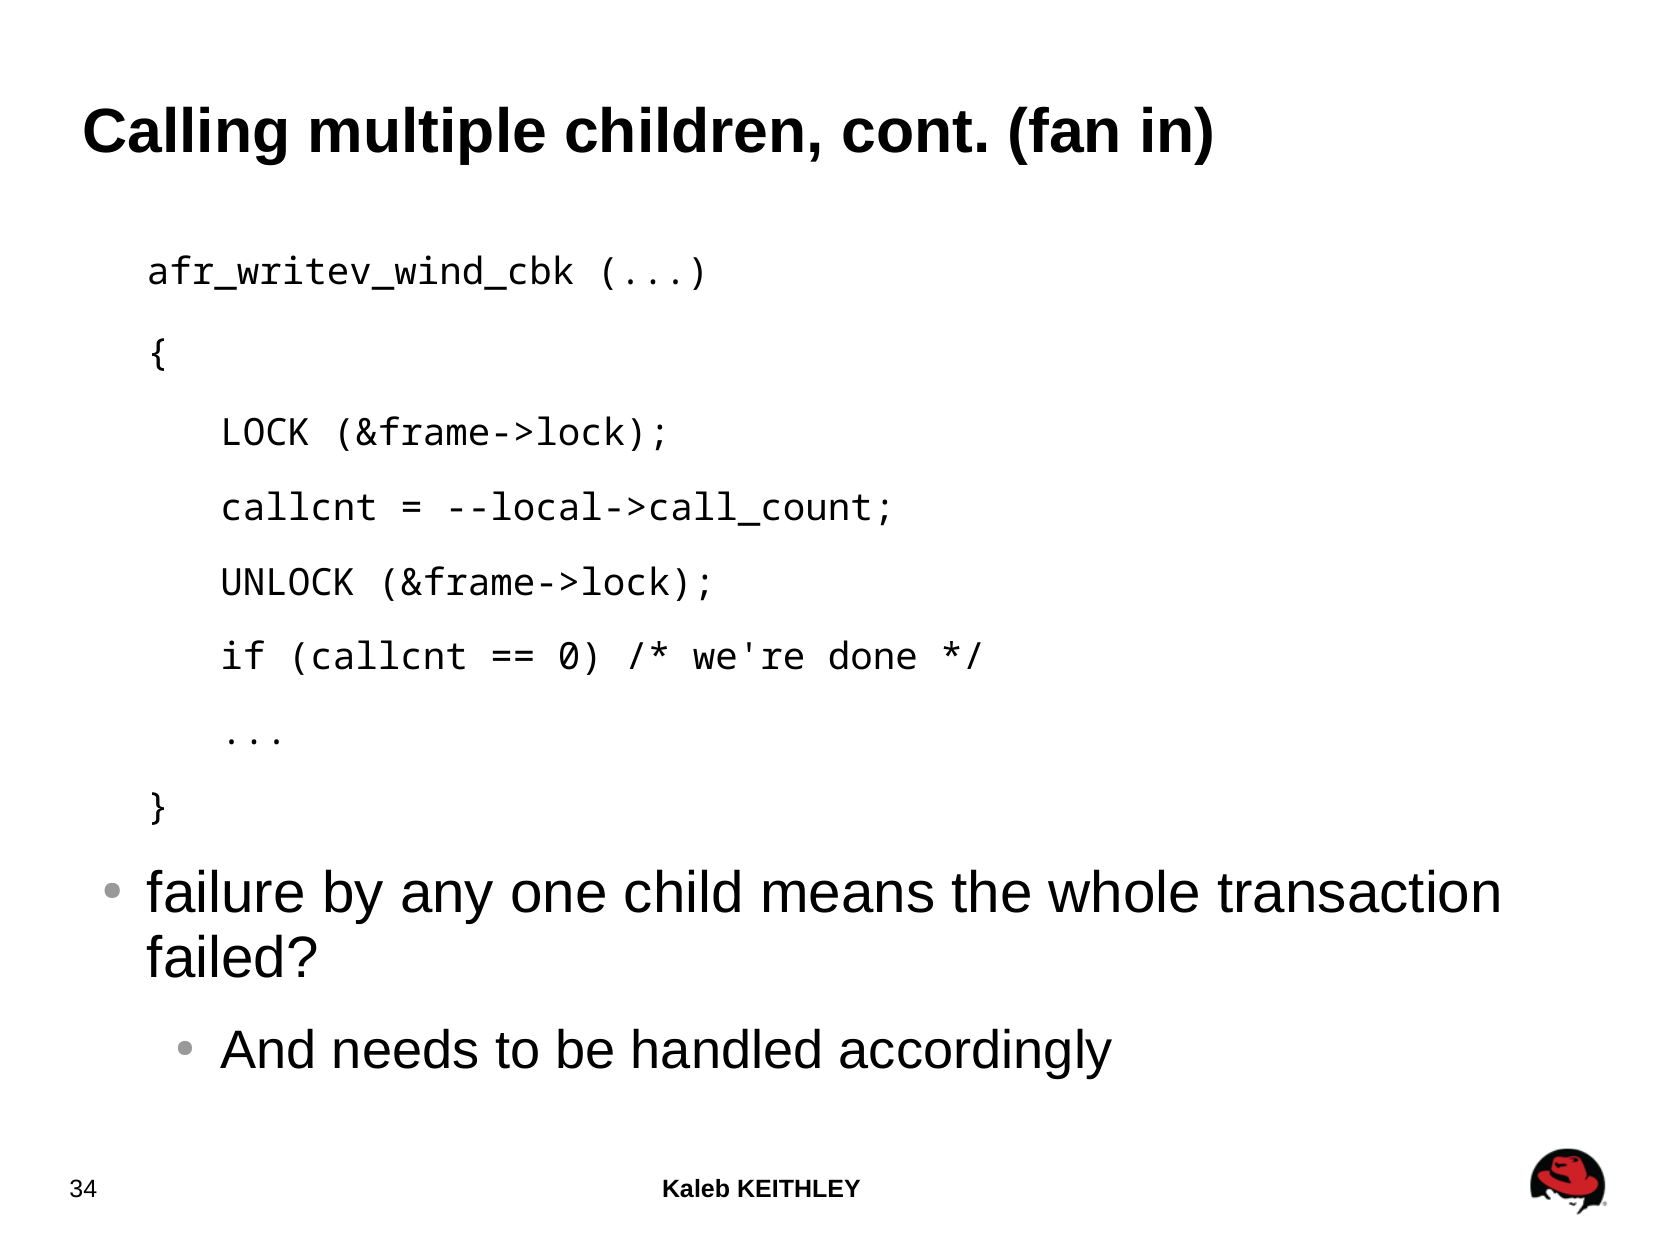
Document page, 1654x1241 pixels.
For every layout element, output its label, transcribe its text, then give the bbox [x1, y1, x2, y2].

picture [1529, 1146, 1613, 1224]
list afr_writev_wind_cbk (...) { LOCK (&frame->lock); callcnt = --local->call_count; UNLOCK (&frame->lock); if (callcnt == 0) /* we're done */ ... } failure by any one child means the whole transaction failed? And needs to be handled accordingly [86, 244, 1576, 1039]
title Calling multiple children, cont. (fan in) [82, 37, 1571, 226]
